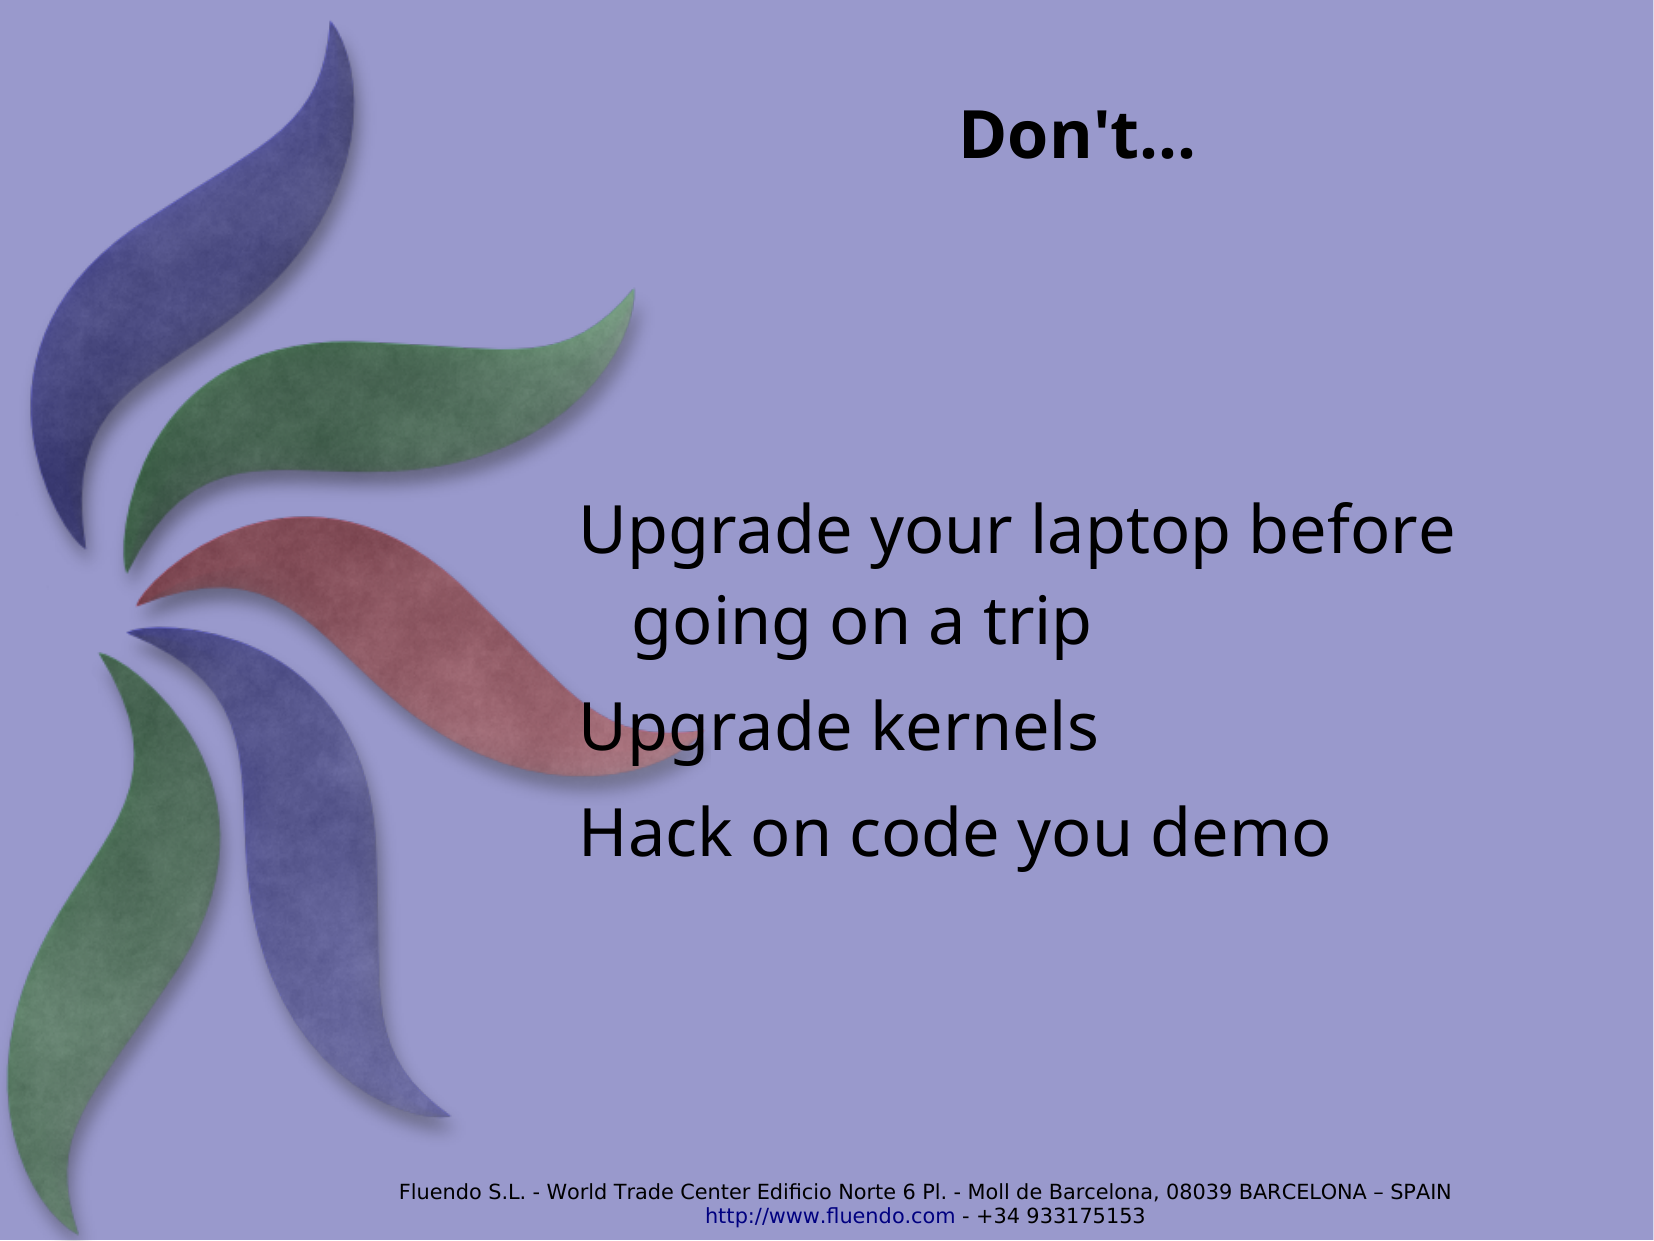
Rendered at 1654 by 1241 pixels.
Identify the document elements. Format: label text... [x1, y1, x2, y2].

list Upgrade your laptop before going on a trip Upgrade kernels Hack on code you demo [560, 236, 1595, 1123]
title Don't... [560, 58, 1595, 207]
picture [0, 0, 711, 1241]
